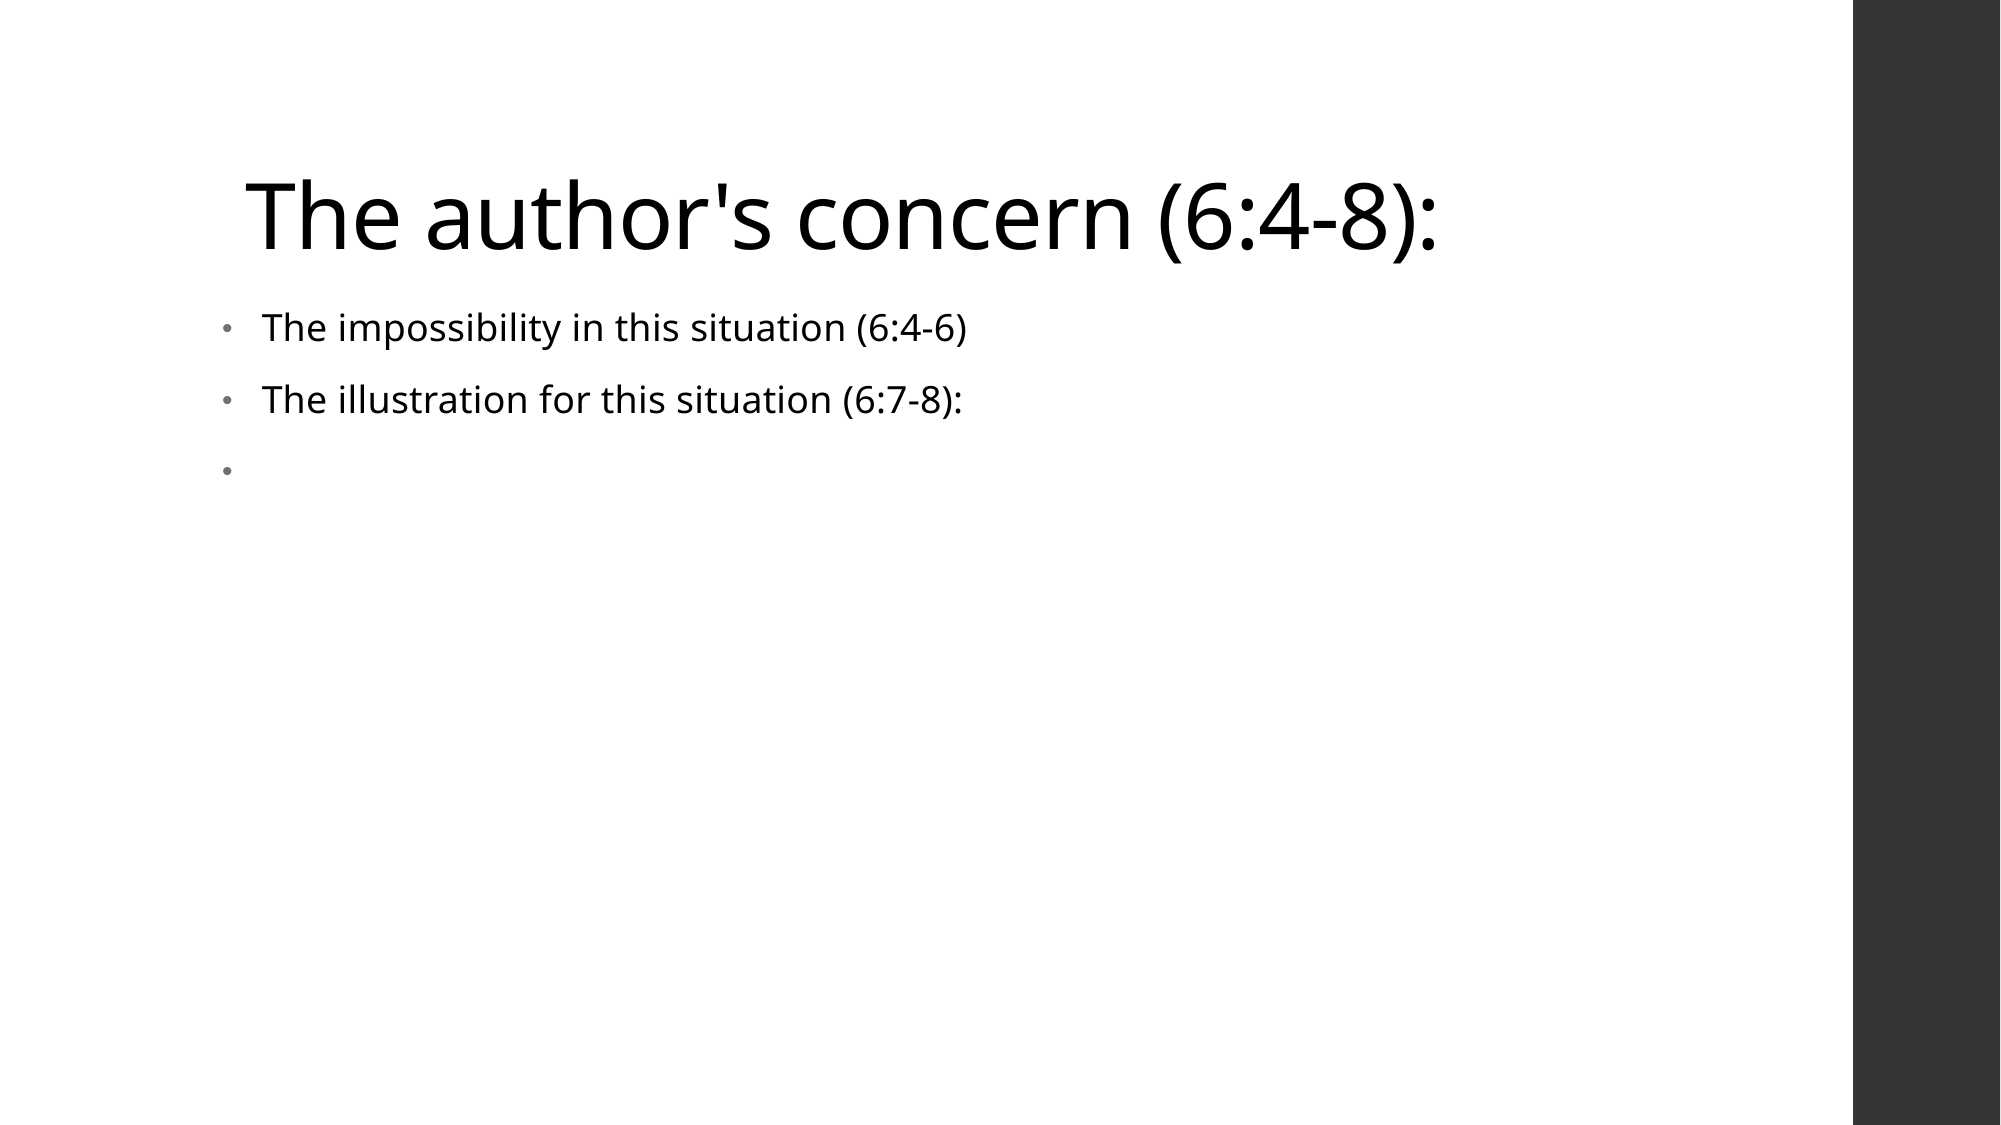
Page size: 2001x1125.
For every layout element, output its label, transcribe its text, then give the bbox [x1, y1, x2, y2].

title The author's concern (6:4-8): [206, 60, 1797, 278]
list The impossibility in this situation (6:4-6) The illustration for this situation (6:7-8): [206, 299, 1617, 1014]
